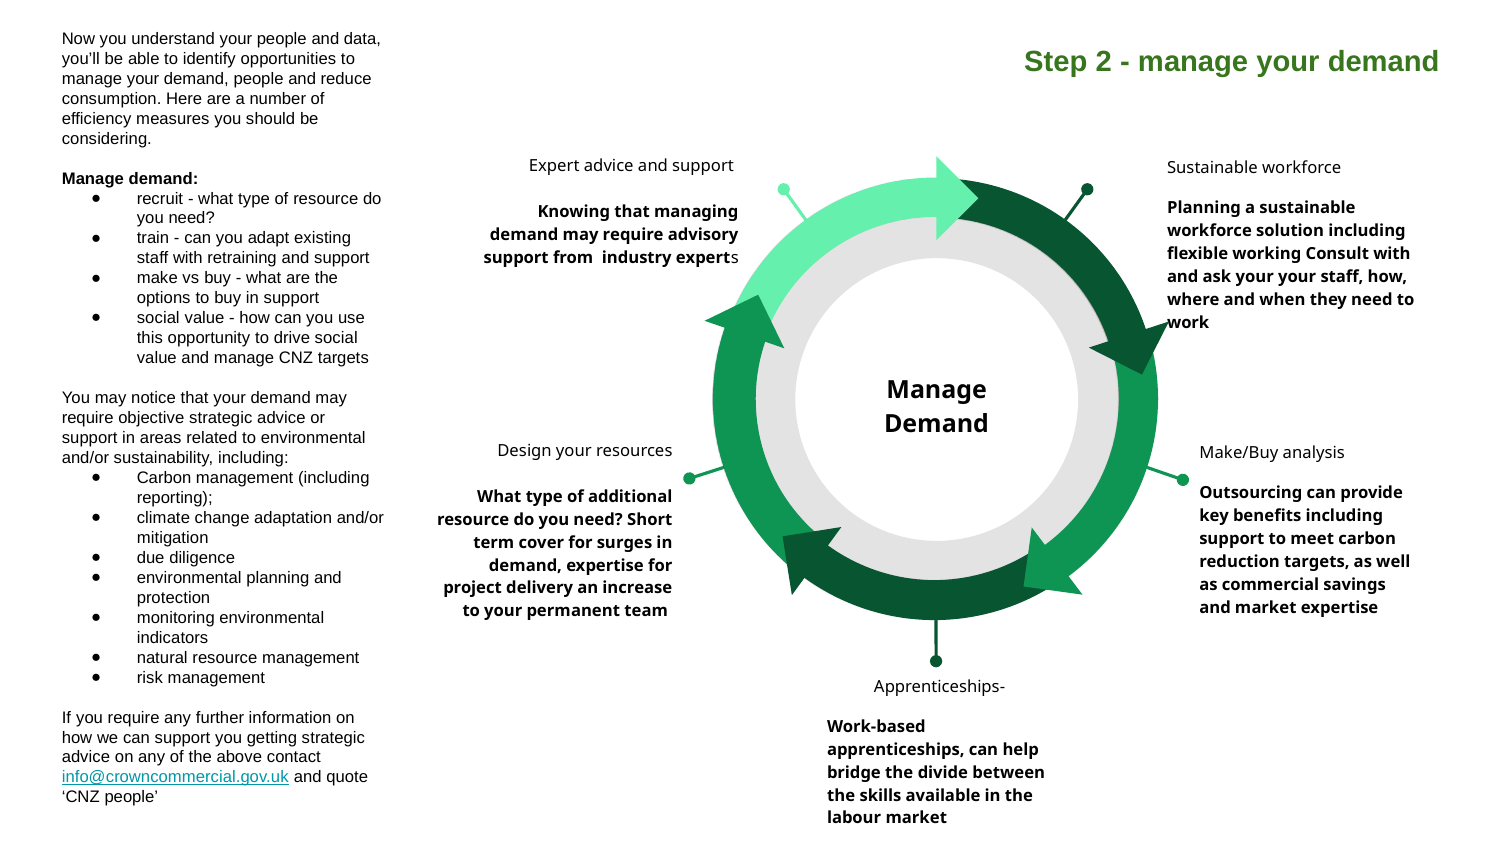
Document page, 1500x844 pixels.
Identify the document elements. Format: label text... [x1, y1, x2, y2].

text_box Apprenticeships- Work-based apprenticeships, can help bridge the divide between the skills available in the labour market [812, 657, 1068, 768]
text_box Manage Demand [818, 337, 1056, 470]
text_box Make/Buy analysis Outsourcing can provide key benefits including support to meet carbon reduction targets, as well as commercial savings and market expertise [1184, 424, 1430, 534]
text_box Now you understand your people and data, you’ll be able to identify opportunities to manage your demand, people and reduce consumption. Here are a number of efficiency measures you should be considering. Manage demand: recruit - what type of resource do you need? train - can you adapt existing staff with retraining and support make vs buy - what are the options to buy in support social value - how can you use this opportunity to drive social value and manage CNZ targets You may notice that your demand may require objective strategic advice or support in areas related to environmental and/or sustainability, including: Carbon management (including reporting); climate change adaptation and/or mitigation due diligence environmental planning and protection monitoring environmental indicators natural resource management risk management If you require any further information on how we can support you getting strategic advice on any of the above contact info@crowncommercial.gov.uk and quote ‘CNZ people’ [46, 12, 401, 822]
text_box Design your resources What type of additional resource do you need? Short term cover for surges in demand, expertise for project delivery an increase to your permanent team [413, 421, 688, 534]
text_box Expert advice and support Knowing that managing demand may require advisory support from industry experts [434, 137, 754, 248]
text_box [704, 156, 1169, 621]
text_box Step 2 - manage your demand [1009, 27, 1457, 93]
text_box Sustainable workforce Planning a sustainable workforce solution including flexible working Consult with and ask your your staff, how, where and when they need to work [1152, 138, 1447, 249]
